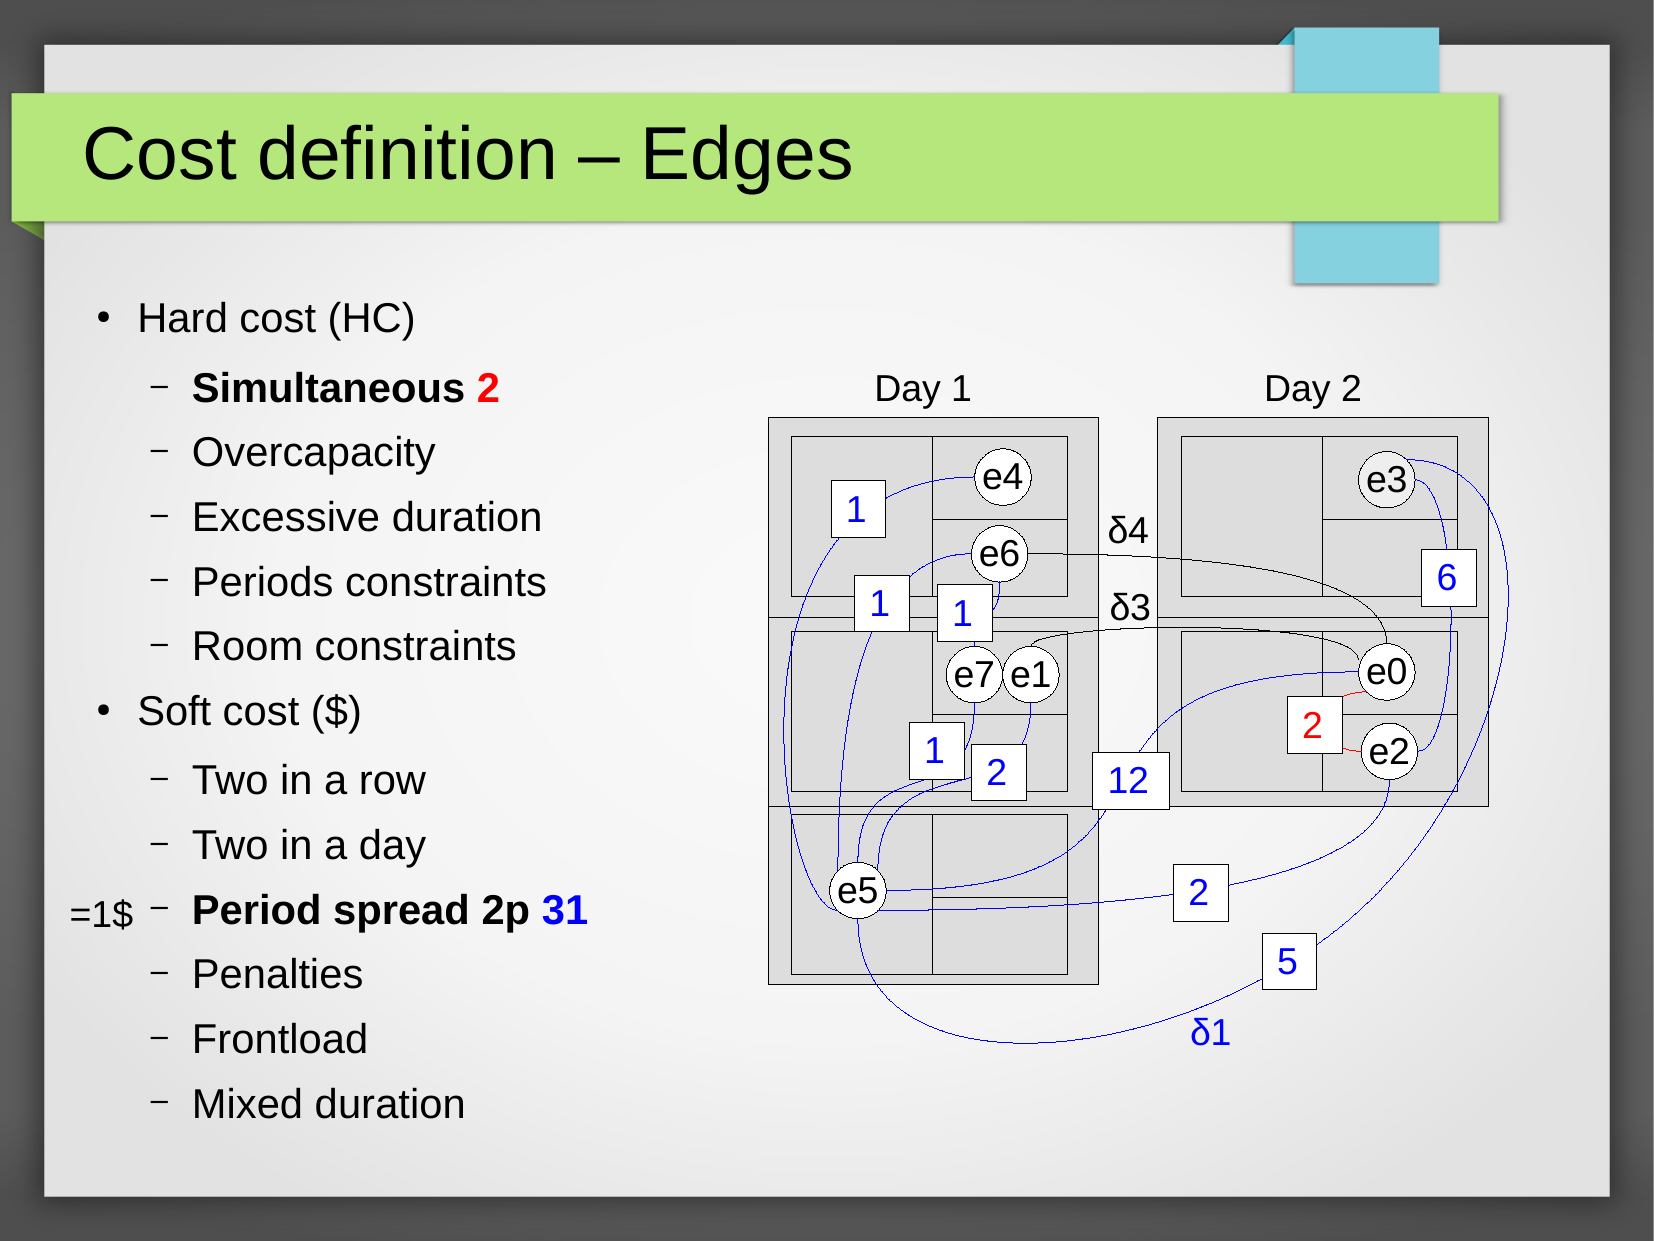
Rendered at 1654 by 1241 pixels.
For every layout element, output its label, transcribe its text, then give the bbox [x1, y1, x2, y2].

text_box 1 [831, 480, 886, 538]
text_box [975, 681, 1030, 714]
text_box δ4 [1092, 501, 1165, 559]
text_box δ3 [1094, 578, 1167, 636]
text_box [1181, 631, 1322, 792]
text_box e0 [1358, 643, 1416, 701]
text_box Day 1 [859, 360, 987, 418]
text_box 6 [1421, 549, 1477, 607]
text_box 1 [854, 575, 910, 632]
text_box δ1 [1175, 1003, 1247, 1061]
list Hard cost (HC) Simultaneous 2 Overcapacity Excessive duration Periods constraints Room constraints Soft cost ($) Two in a row Two in a day Period spread 2p 31 Penalties Frontload Mixed duration [82, 295, 1571, 1134]
text_box [768, 807, 1099, 985]
text_box 2 [971, 744, 1027, 801]
text_box e5 [829, 862, 887, 919]
text_box 2 [1173, 864, 1229, 922]
text_box 12 [1092, 752, 1170, 810]
text_box [1323, 436, 1458, 519]
text_box e2 [1361, 723, 1418, 780]
text_box Day 2 [1249, 360, 1377, 418]
text_box e3 [1358, 451, 1416, 508]
picture [0, 0, 1654, 1241]
text_box [768, 417, 1099, 617]
title Cost definition – Edges [82, 94, 1264, 213]
text_box [1181, 436, 1322, 597]
text_box [1323, 631, 1458, 714]
text_box e7 [946, 646, 1003, 703]
text_box 5 [1262, 933, 1317, 990]
text_box =1$ [54, 885, 149, 943]
text_box [1323, 715, 1458, 792]
text_box e4 [974, 448, 1032, 506]
text_box [768, 618, 1099, 806]
text_box e1 [1002, 646, 1060, 703]
text_box [1323, 520, 1458, 597]
text_box e6 [971, 525, 1028, 583]
text_box 2 [1287, 696, 1343, 754]
text_box 1 [909, 722, 965, 780]
text_box 1 [937, 584, 993, 642]
